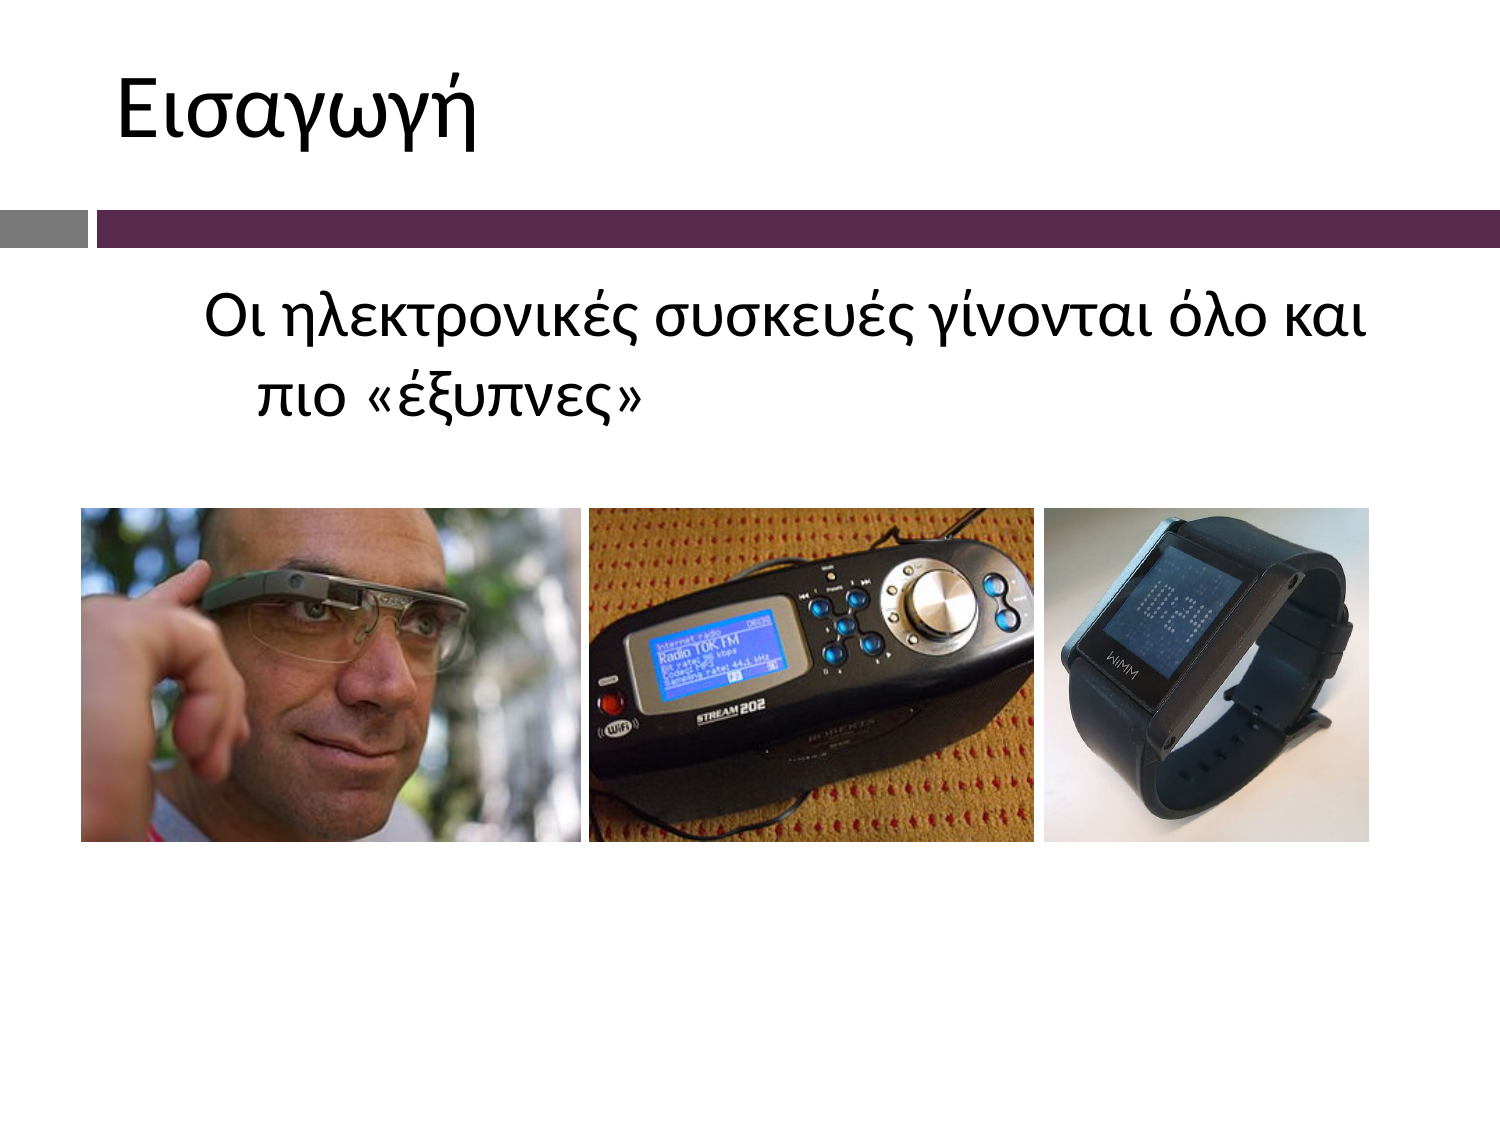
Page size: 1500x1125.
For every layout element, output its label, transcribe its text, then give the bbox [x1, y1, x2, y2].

list Οι ηλεκτρονικές συσκευές γίνονται όλο και πιο «έξυπνες» [100, 262, 1438, 1000]
picture [589, 508, 1034, 842]
picture [1044, 508, 1369, 842]
picture [81, 508, 581, 842]
title Εισαγωγή [100, 19, 1438, 182]
